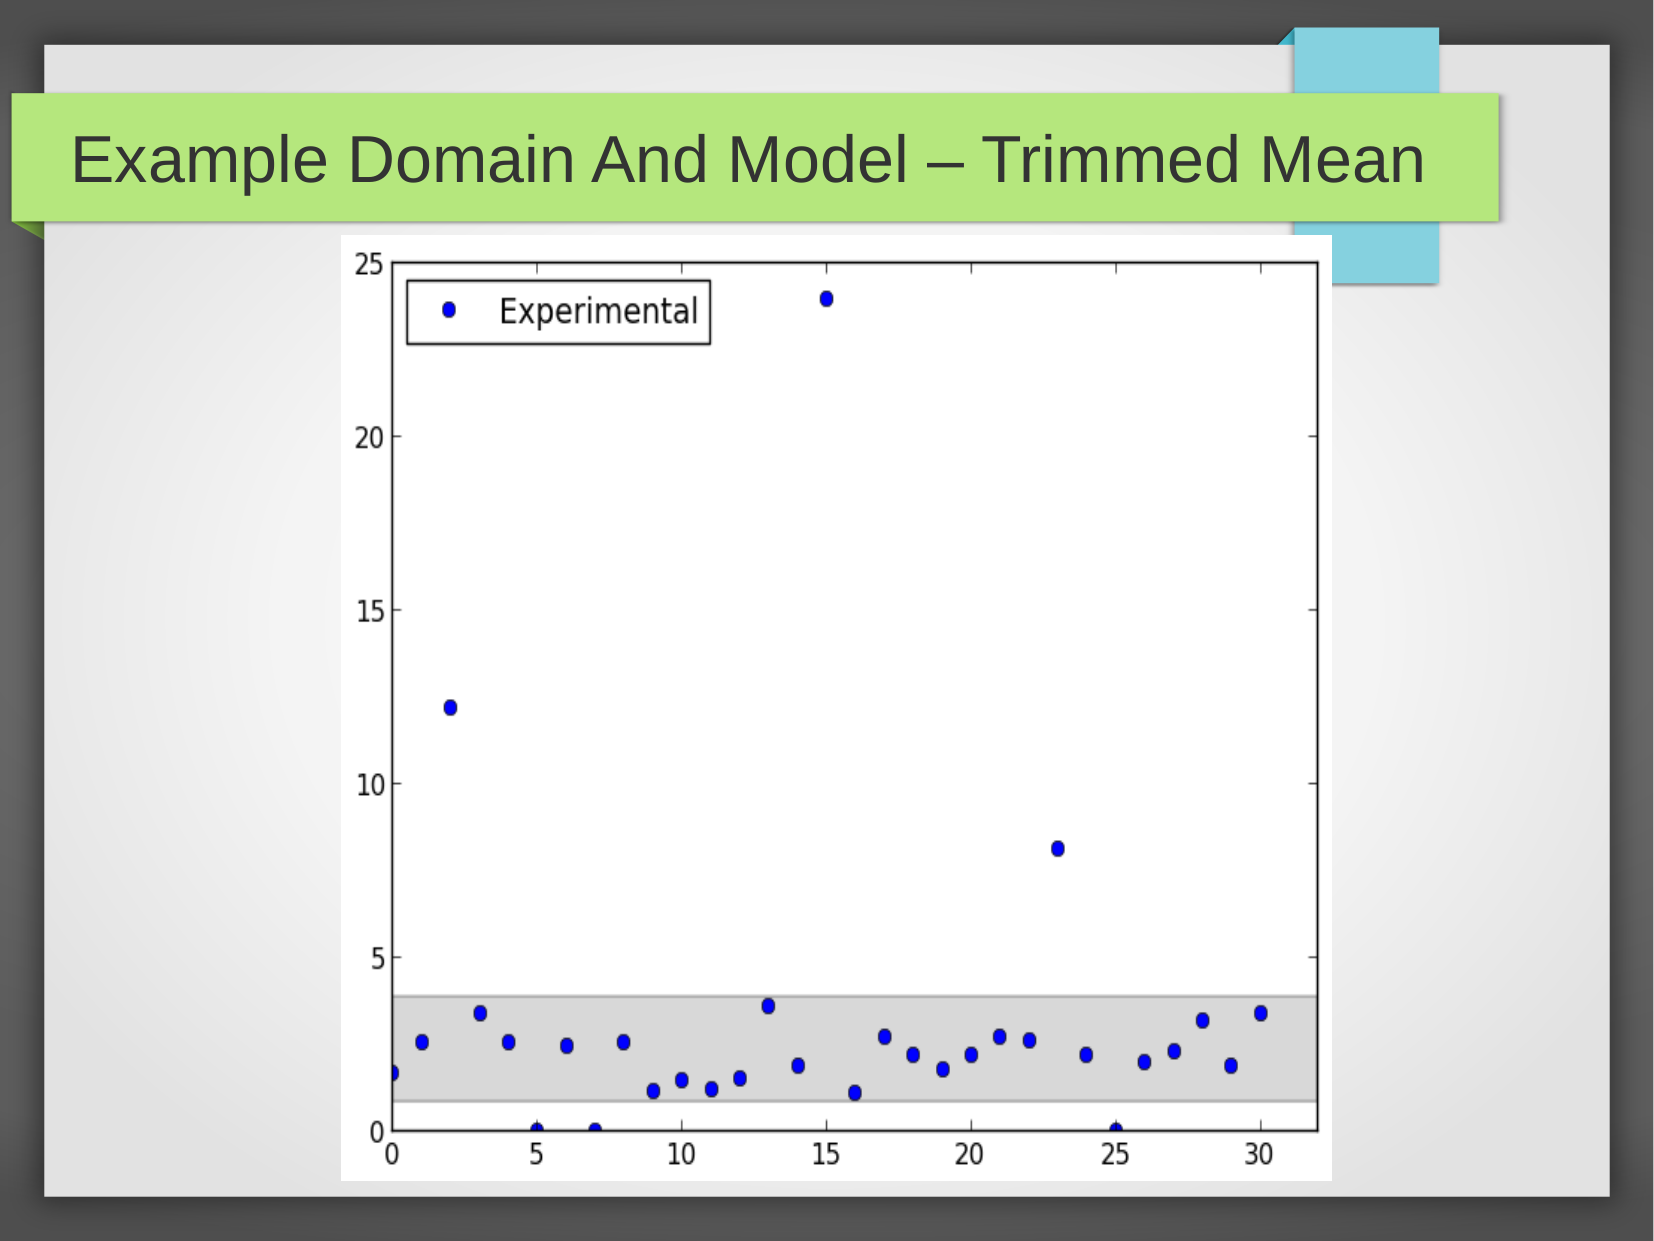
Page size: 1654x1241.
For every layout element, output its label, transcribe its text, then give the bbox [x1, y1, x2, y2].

title Example Domain And Model – Trimmed Mean [70, 106, 1591, 213]
picture [0, 0, 1654, 1241]
